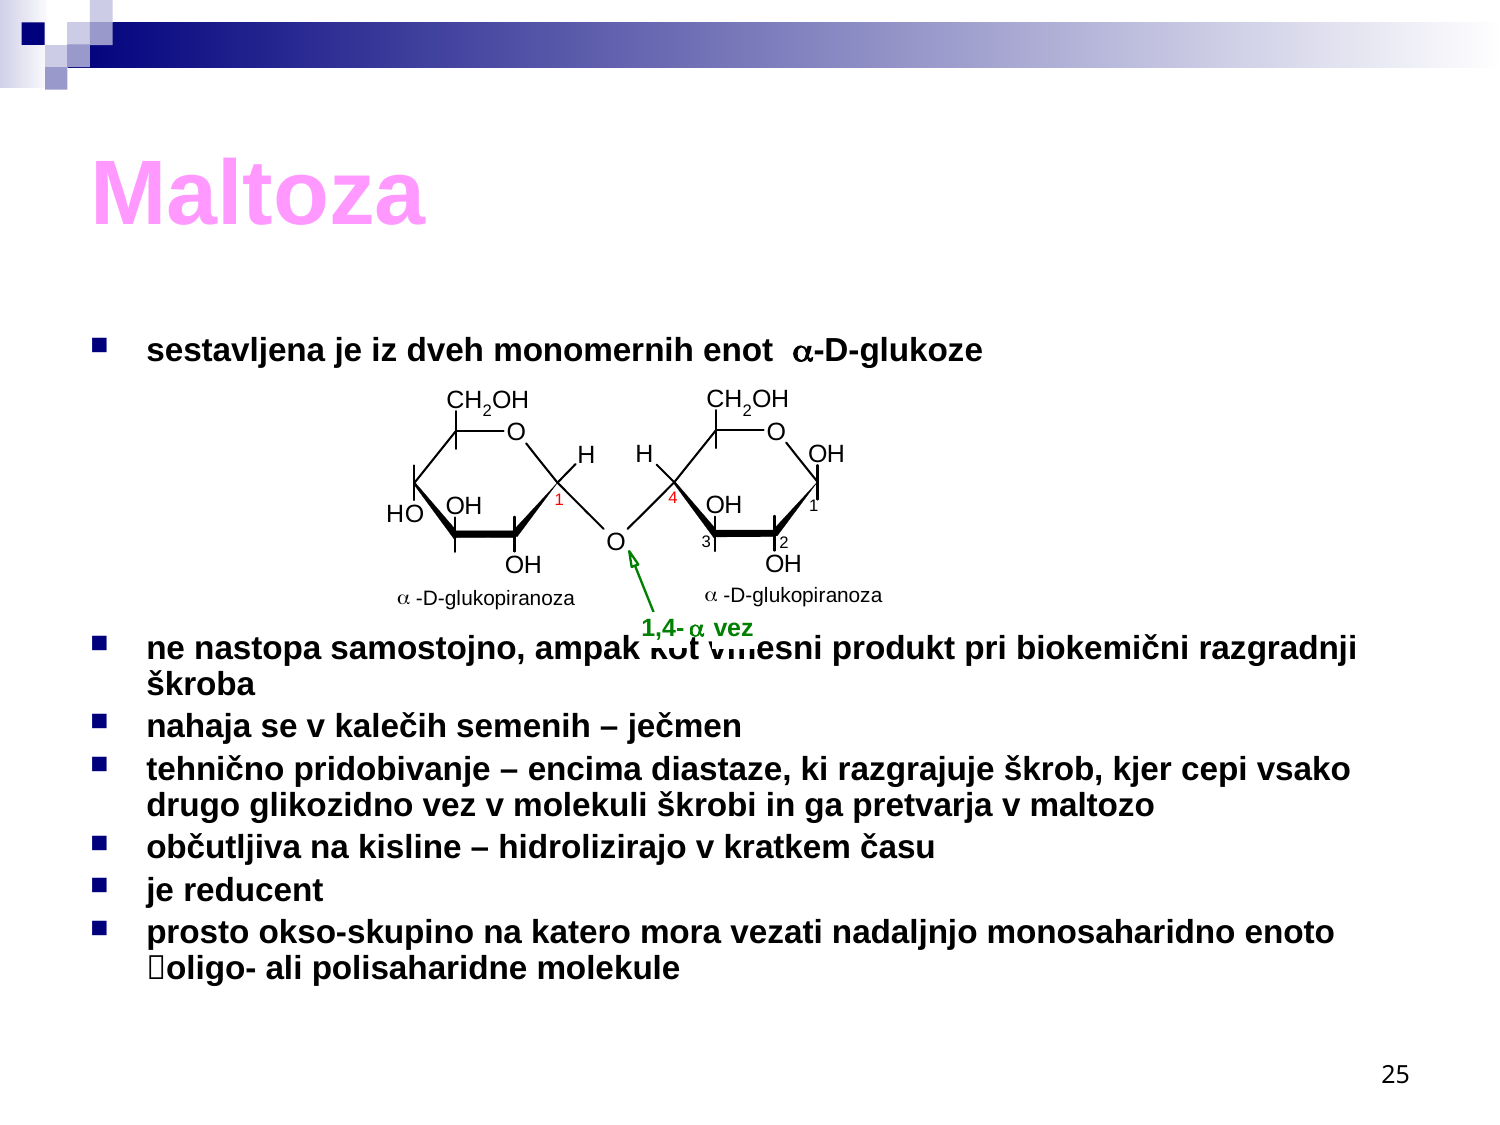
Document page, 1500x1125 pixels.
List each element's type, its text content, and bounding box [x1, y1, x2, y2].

list sestavljena je iz dveh monomernih enot -D-glukoze ne nastopa samostojno, ampak kot vmesni produkt pri biokemični razgradnji škroba nahaja se v kalečih semenih – ječmen tehnično pridobivanje – encima diastaze, ki razgrajuje škrob, kjer cepi vsako drugo glikozidno vez v molekuli škrobi in ga pretvarja v maltozo občutljiva na kisline – hidrolizirajo v kratkem času je reducent prosto okso-skupino na katero mora vezati nadaljnjo monosaharidno enoto oligo- ali polisaharidne molekule [75, 324, 1424, 1083]
slide_number <number> [1074, 1025, 1425, 1100]
title Maltoza [75, 75, 1425, 300]
picture [383, 385, 888, 648]
